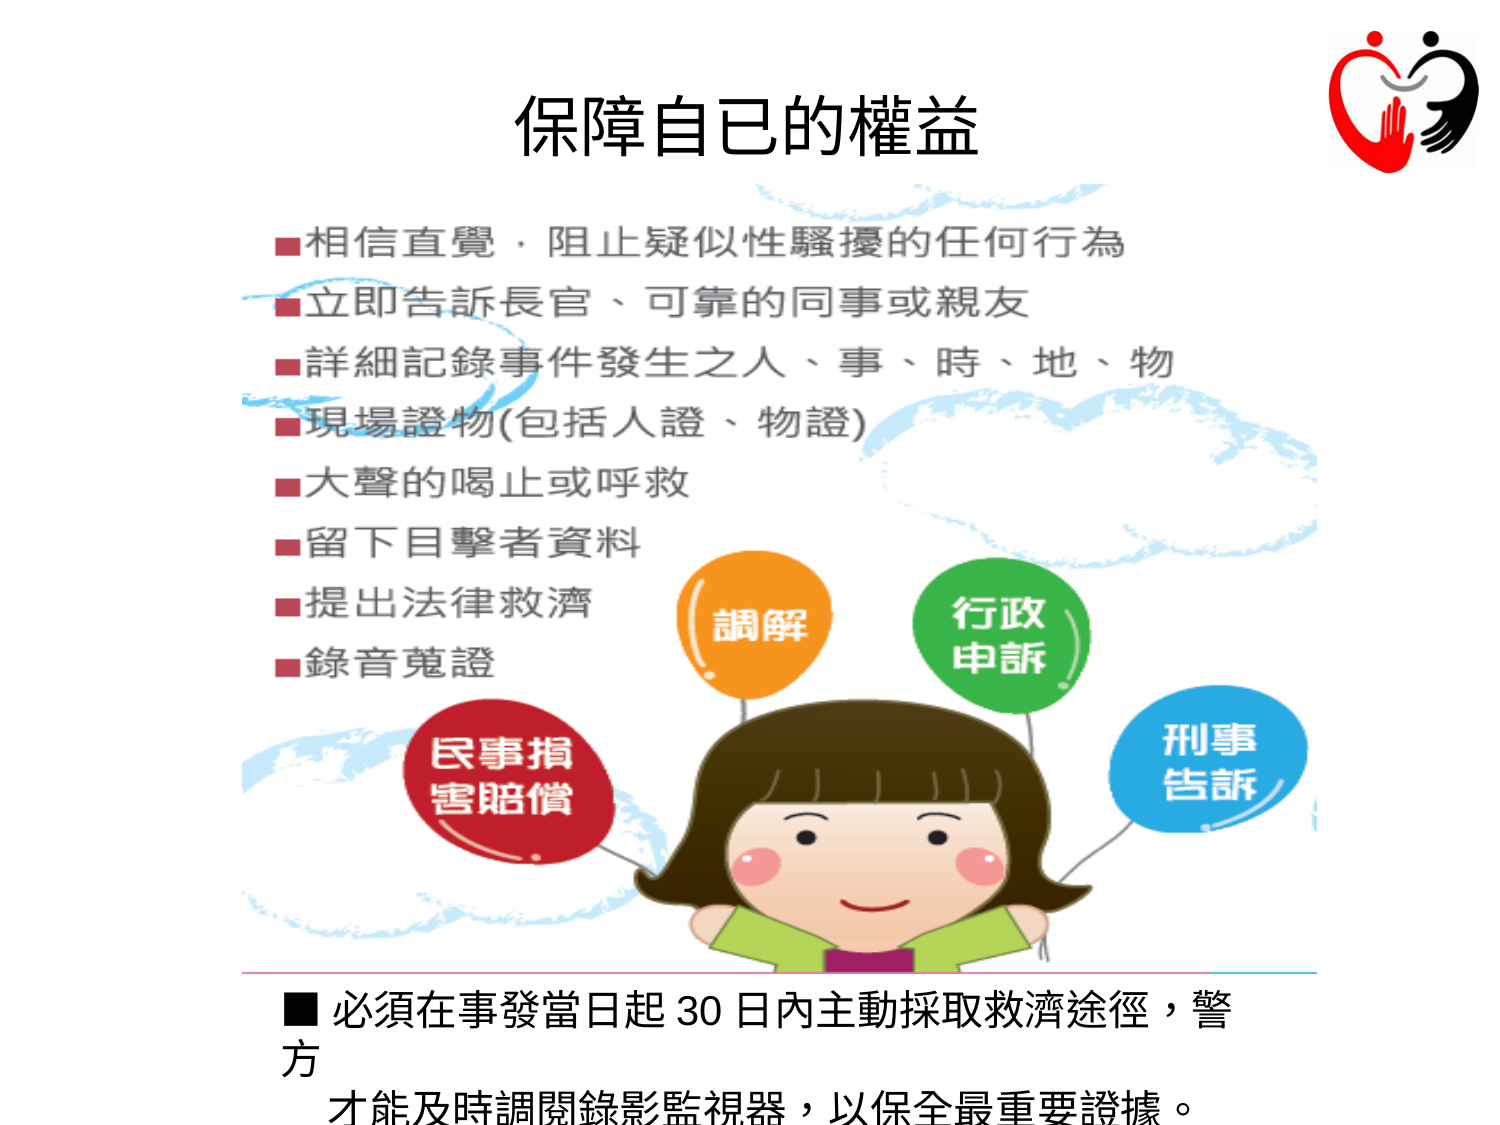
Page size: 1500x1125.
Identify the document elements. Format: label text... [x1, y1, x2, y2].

picture [242, 184, 1317, 974]
picture [1328, 30, 1479, 174]
title 保障自已的權益 [348, 30, 1147, 184]
text_box ■必須在事發當日起30日內主動採取救濟途徑，警方 才能及時調閱錄影監視器，以保全最重要證據。 [265, 975, 1258, 1125]
